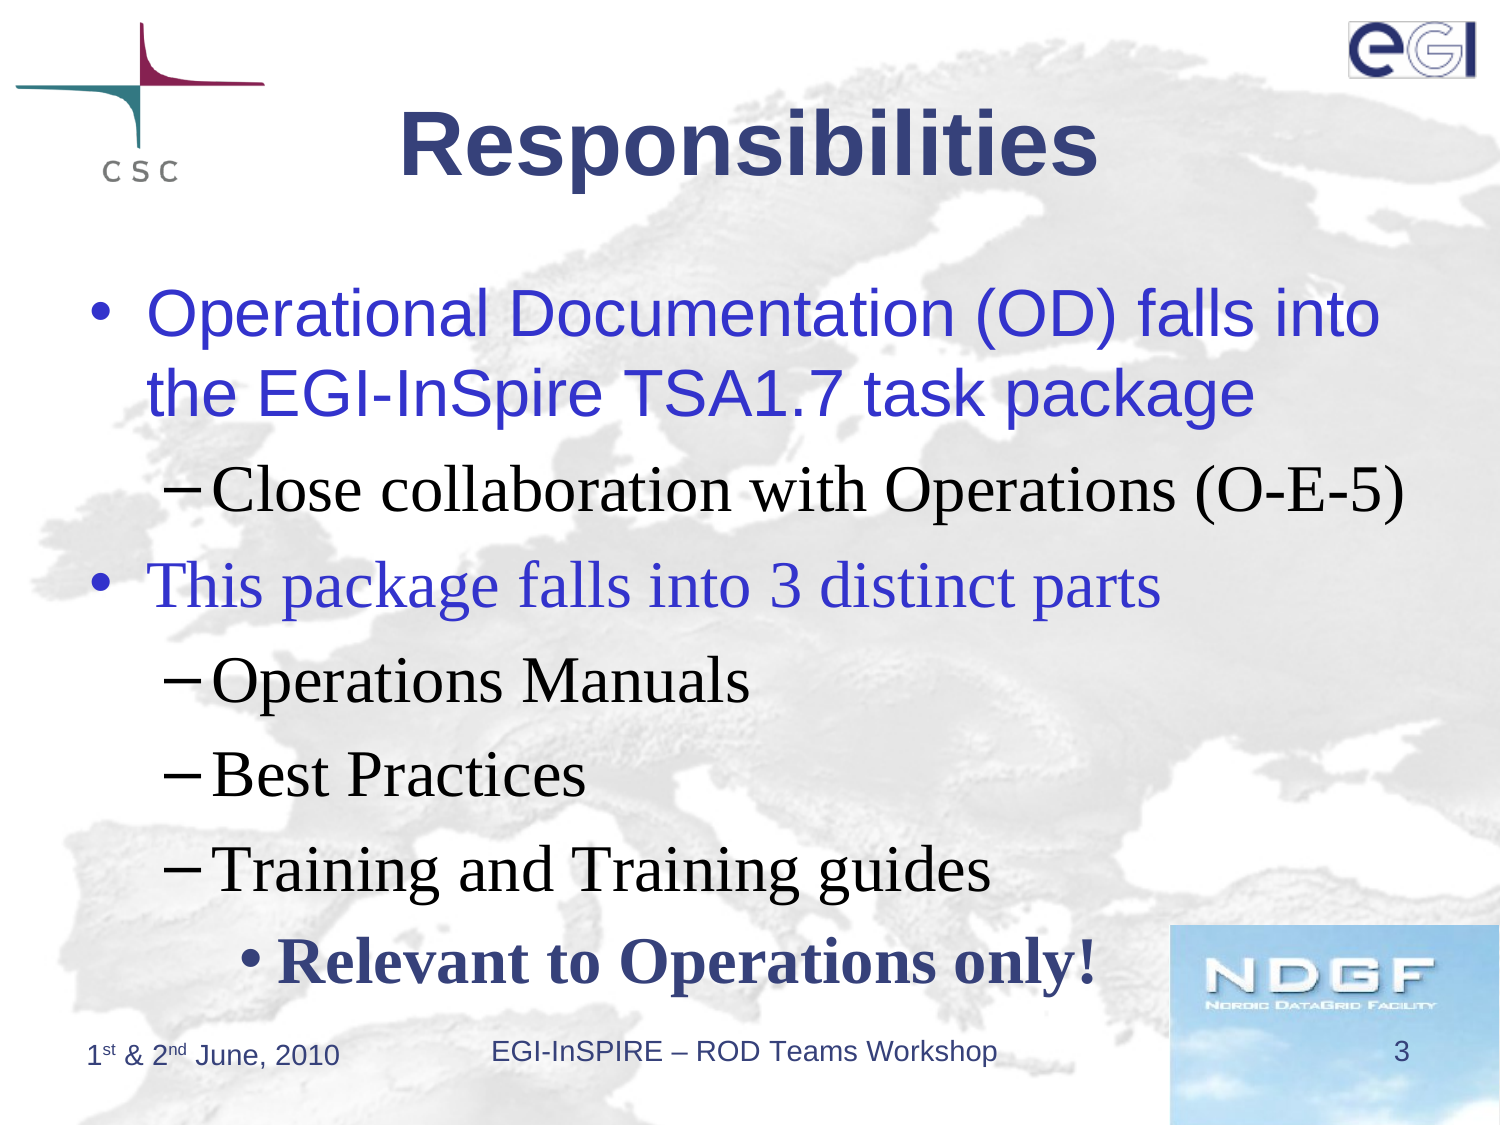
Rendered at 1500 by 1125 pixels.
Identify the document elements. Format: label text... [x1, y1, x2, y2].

picture [0, 0, 1500, 1125]
title Responsibilities [75, 20, 1426, 257]
list Operational Documentation (OD) falls into the EGI-InSpire TSA1.7 task package Close collaboration with Operations (O-E-5) This package falls into 3 distinct parts Operations Manuals Best Practices Training and Training guides Relevant to Operations only! [75, 262, 1426, 1006]
